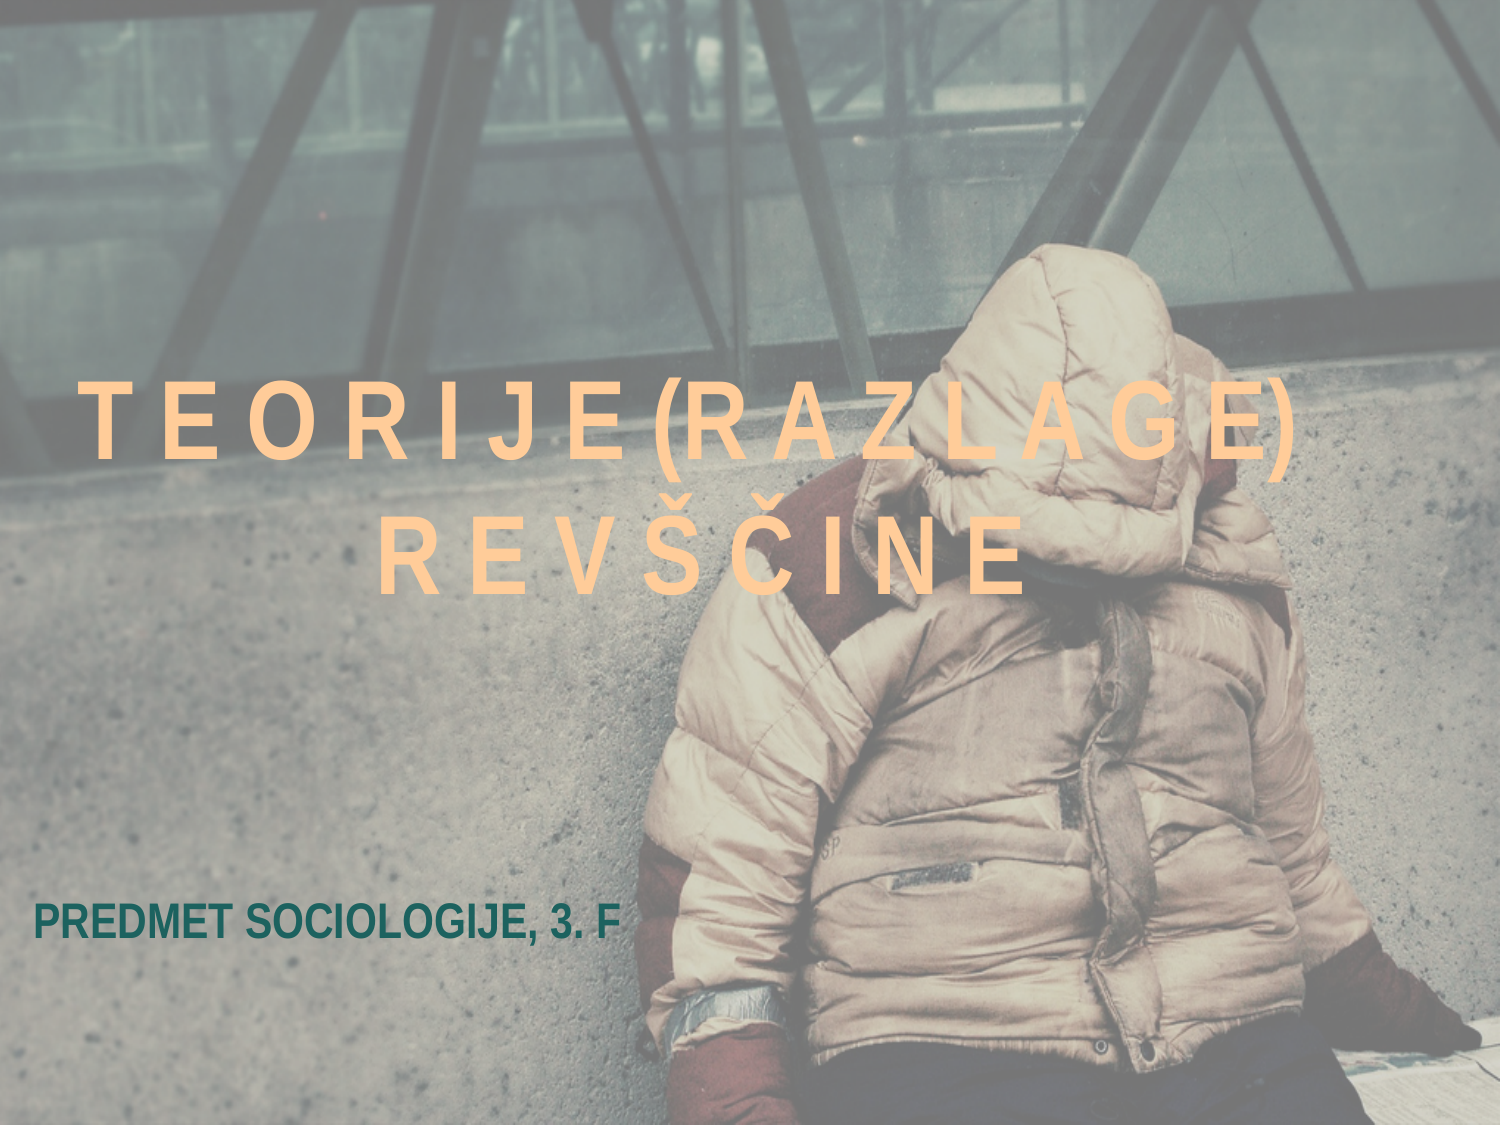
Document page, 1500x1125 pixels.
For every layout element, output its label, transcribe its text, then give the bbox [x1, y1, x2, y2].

subtitle PREDMET SOCIOLOGIJE, 3. F [17, 881, 638, 1087]
title T E O R I J E (R A Z L A G E) R E V Š Č I N E [0, 361, 1376, 603]
picture [0, 0, 1500, 1125]
